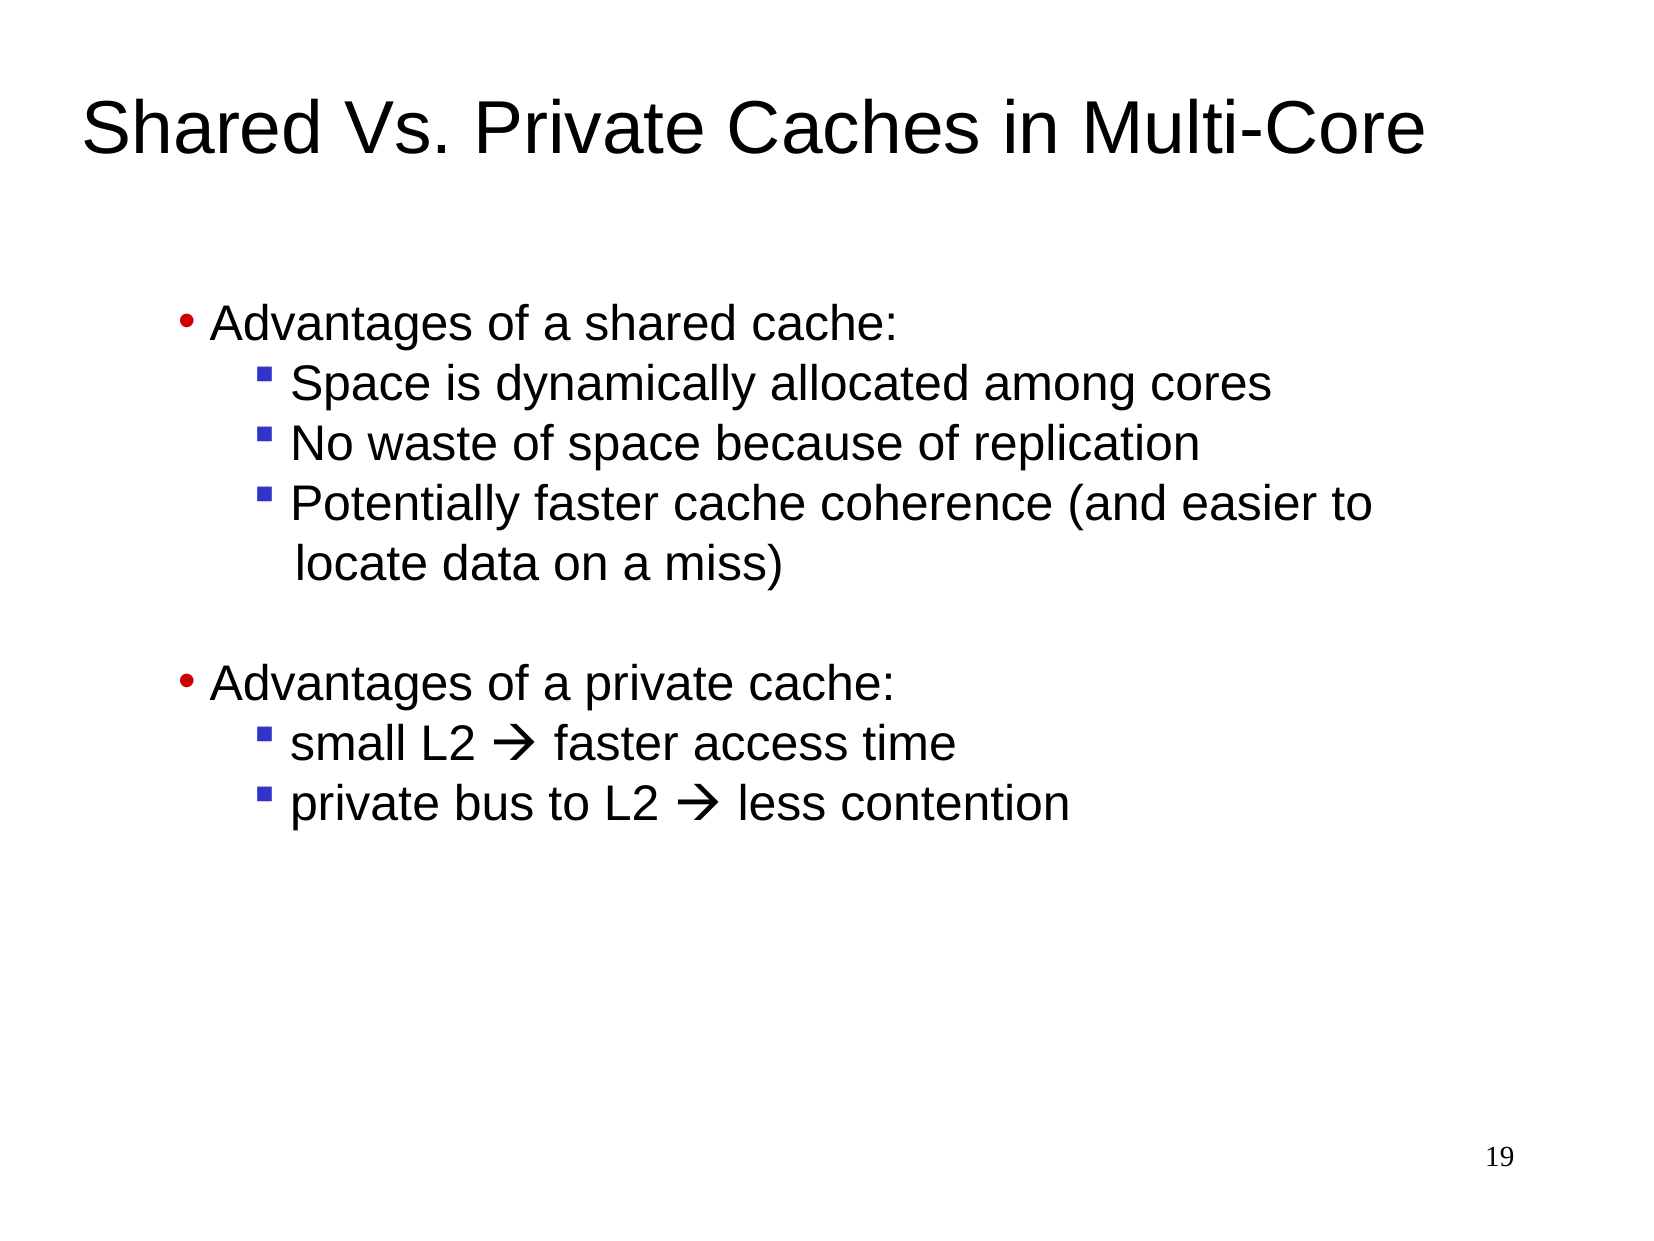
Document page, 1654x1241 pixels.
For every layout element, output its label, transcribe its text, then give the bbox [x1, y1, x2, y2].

text_box Shared Vs. Private Caches in Multi-Core [66, 71, 1444, 177]
text_box Advantages of a shared cache: Space is dynamically allocated among cores No waste of space because of replication Potentially faster cache coherence (and easier to locate data on a miss) Advantages of a private cache: small L2  faster access time private bus to L2  less contention [163, 282, 1389, 839]
text_box <number> [1185, 1129, 1530, 1213]
